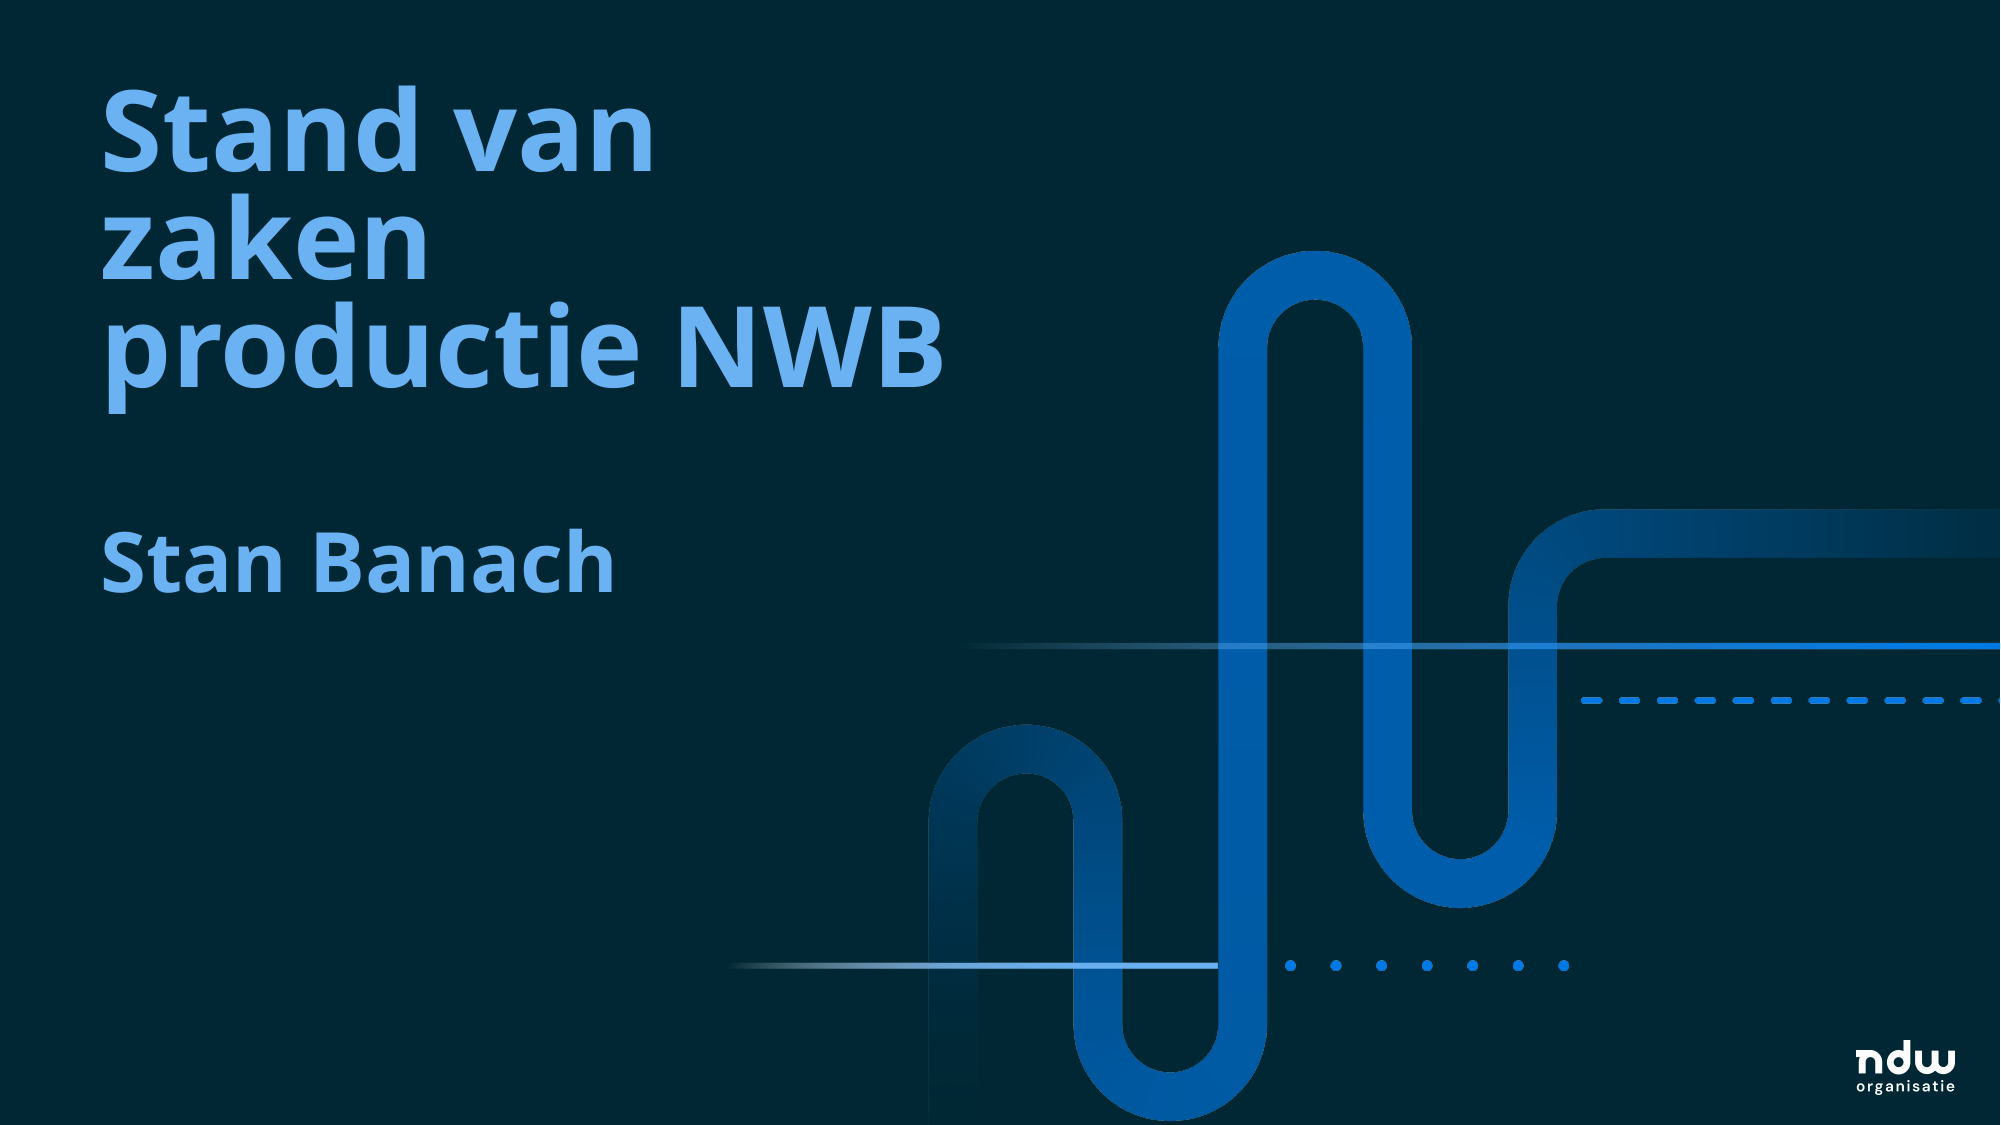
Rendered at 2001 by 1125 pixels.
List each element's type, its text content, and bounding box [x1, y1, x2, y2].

title Stand van zaken productie NWB Stan Banach [85, 77, 1019, 583]
